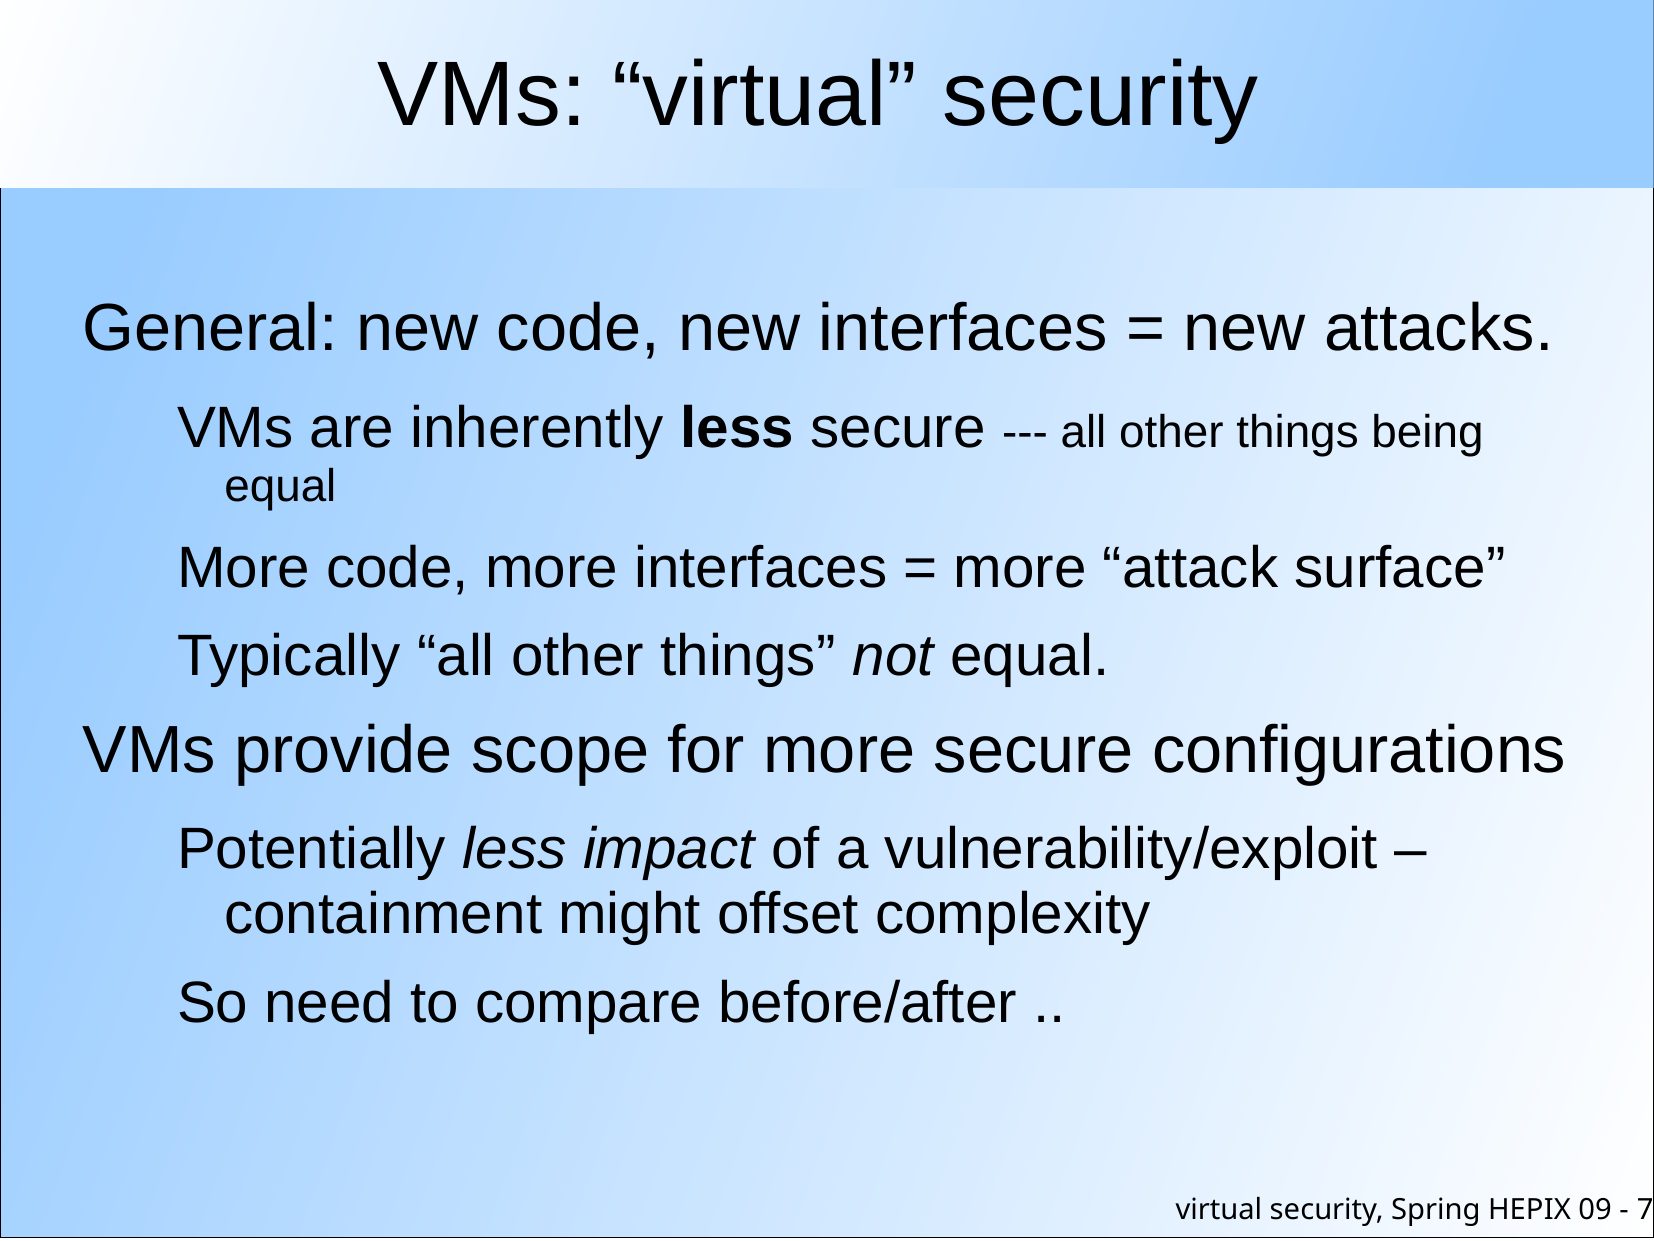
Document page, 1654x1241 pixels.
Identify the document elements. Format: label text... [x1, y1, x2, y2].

list General: new code, new interfaces = new attacks. VMs are inherently less secure --- all other things being equal More code, more interfaces = more “attack surface” Typically “all other things” not equal. VMs provide scope for more secure configurations Potentially less impact of a vulnerability/exploit – containment might offset complexity So need to compare before/after .. [82, 290, 1571, 1094]
title VMs: “virtual” security [75, 0, 1564, 188]
